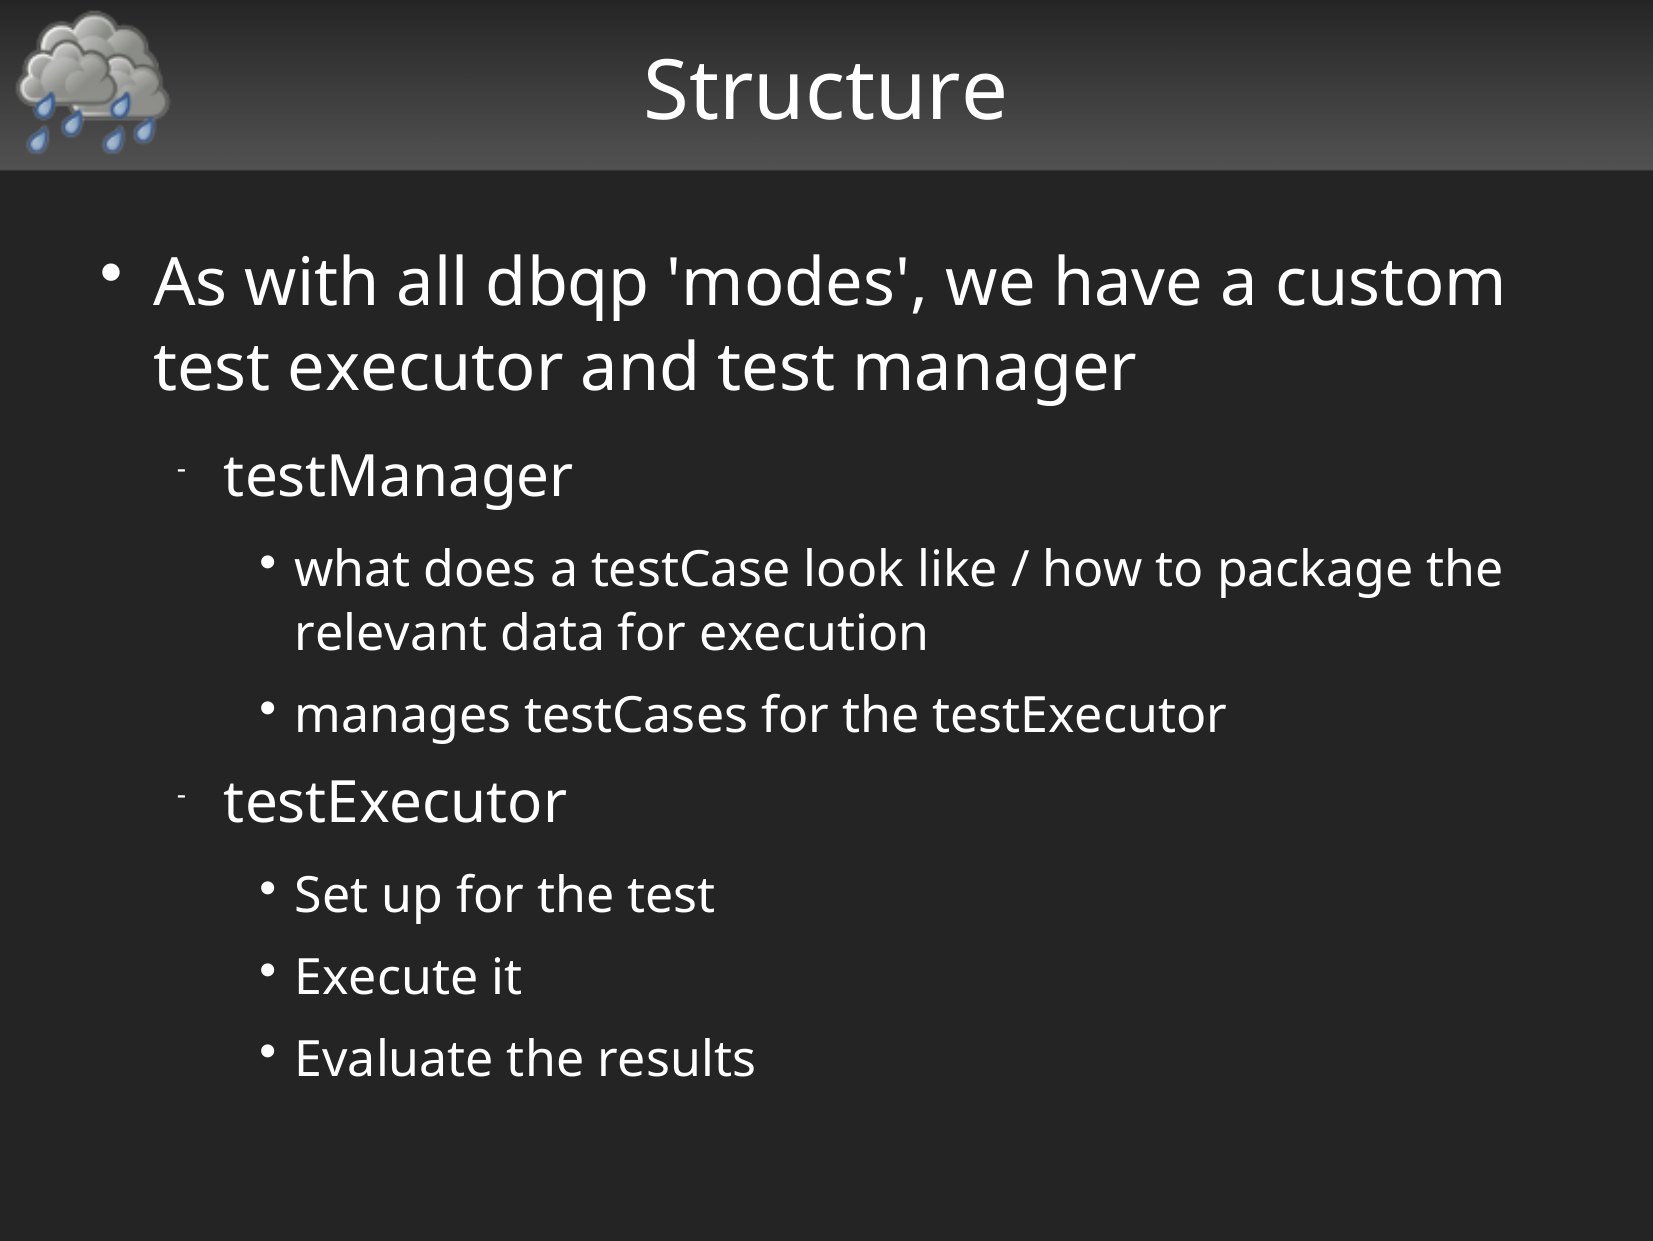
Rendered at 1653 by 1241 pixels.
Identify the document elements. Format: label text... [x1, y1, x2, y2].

list As with all dbqp 'modes', we have a custom test executor and test manager testManager what does a testCase look like / how to package the relevant data for execution manages testCases for the testExecutor testExecutor Set up for the test Execute it Evaluate the results [82, 236, 1570, 1042]
picture [0, 0, 1653, 1241]
title Structure [82, 39, 1570, 137]
